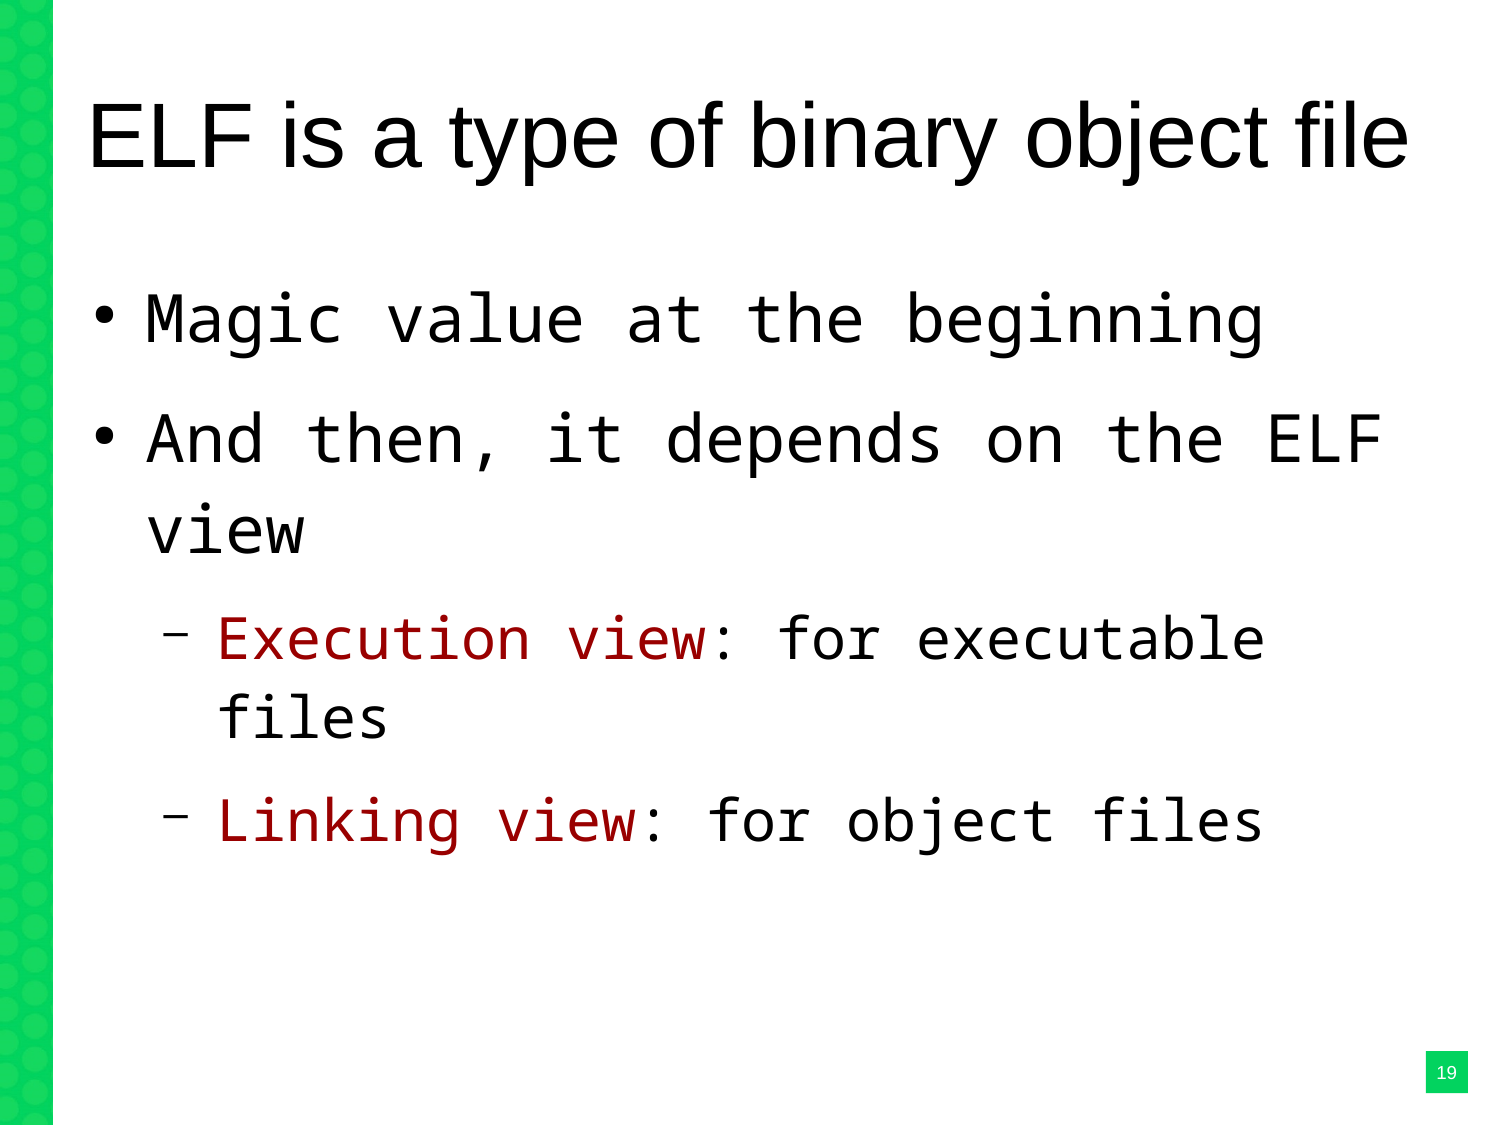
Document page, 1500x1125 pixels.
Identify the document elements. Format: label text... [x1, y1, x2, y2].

title ELF is a type of binary object file [75, 42, 1426, 229]
picture [0, 0, 53, 1125]
text_box <number> [1425, 1051, 1468, 1094]
list Magic value at the beginning And then, it depends on the ELF view Execution view: for executable files Linking view: for object files [75, 271, 1426, 924]
